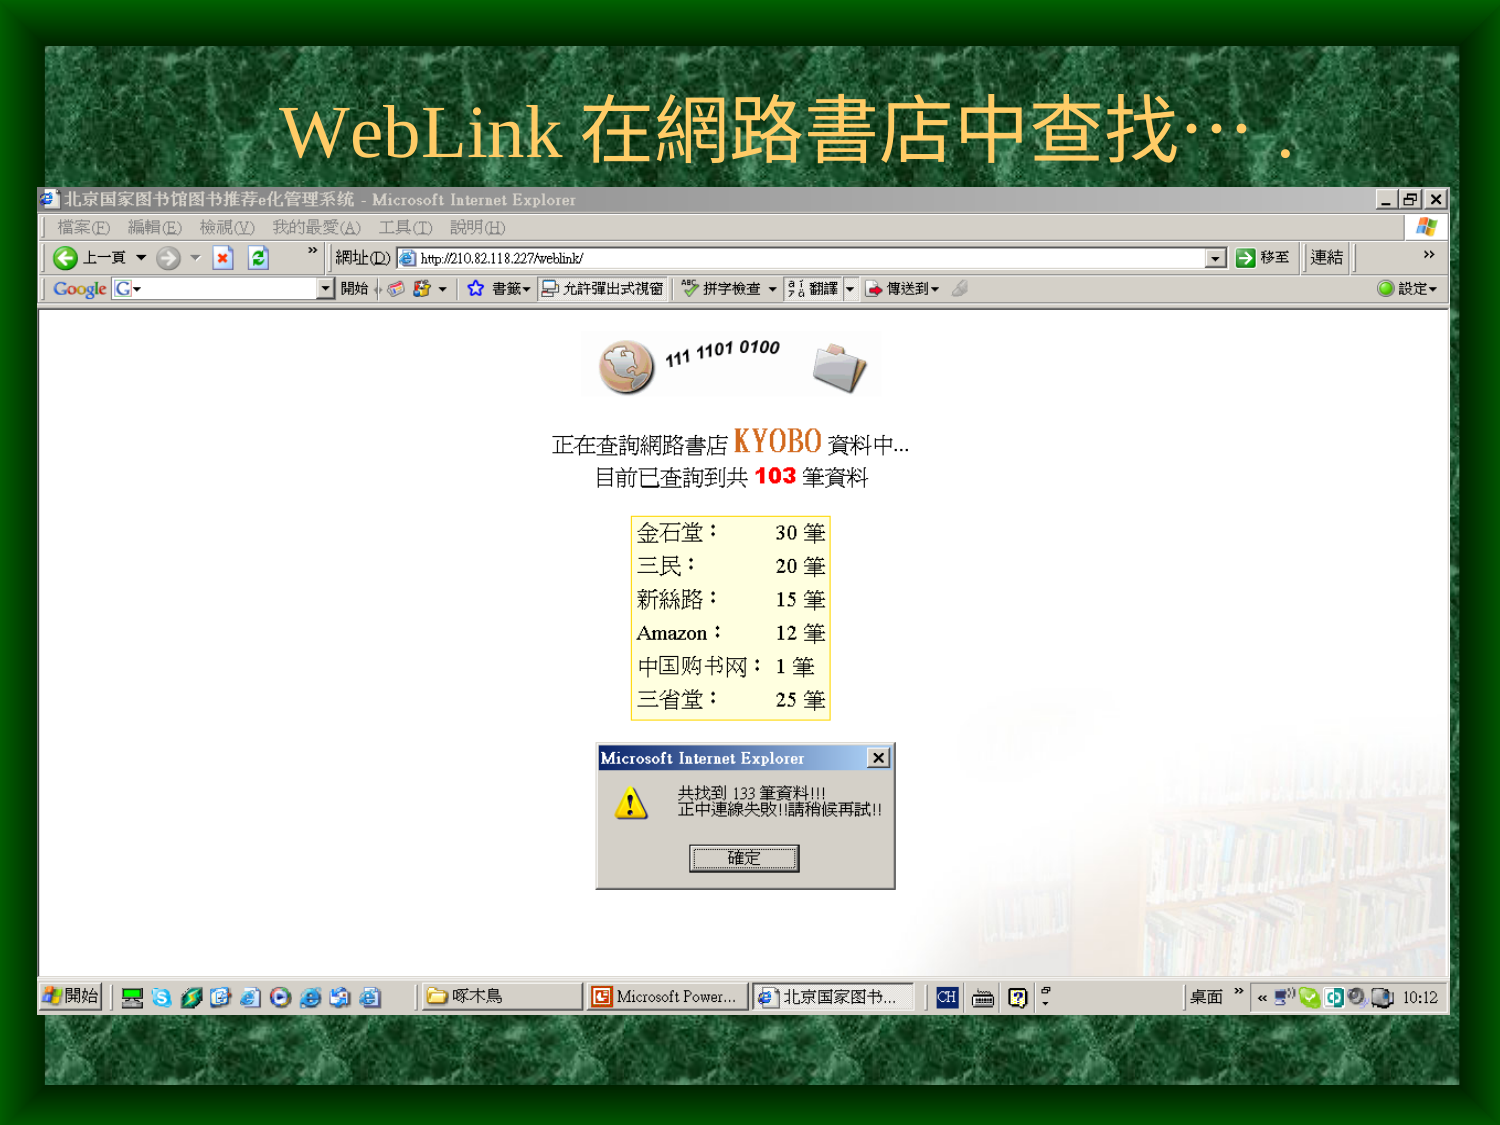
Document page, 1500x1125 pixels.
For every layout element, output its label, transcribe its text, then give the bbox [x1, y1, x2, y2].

picture [37, 46, 1460, 1085]
text_box WebLink在網路書店中查找…. [150, 62, 1426, 187]
